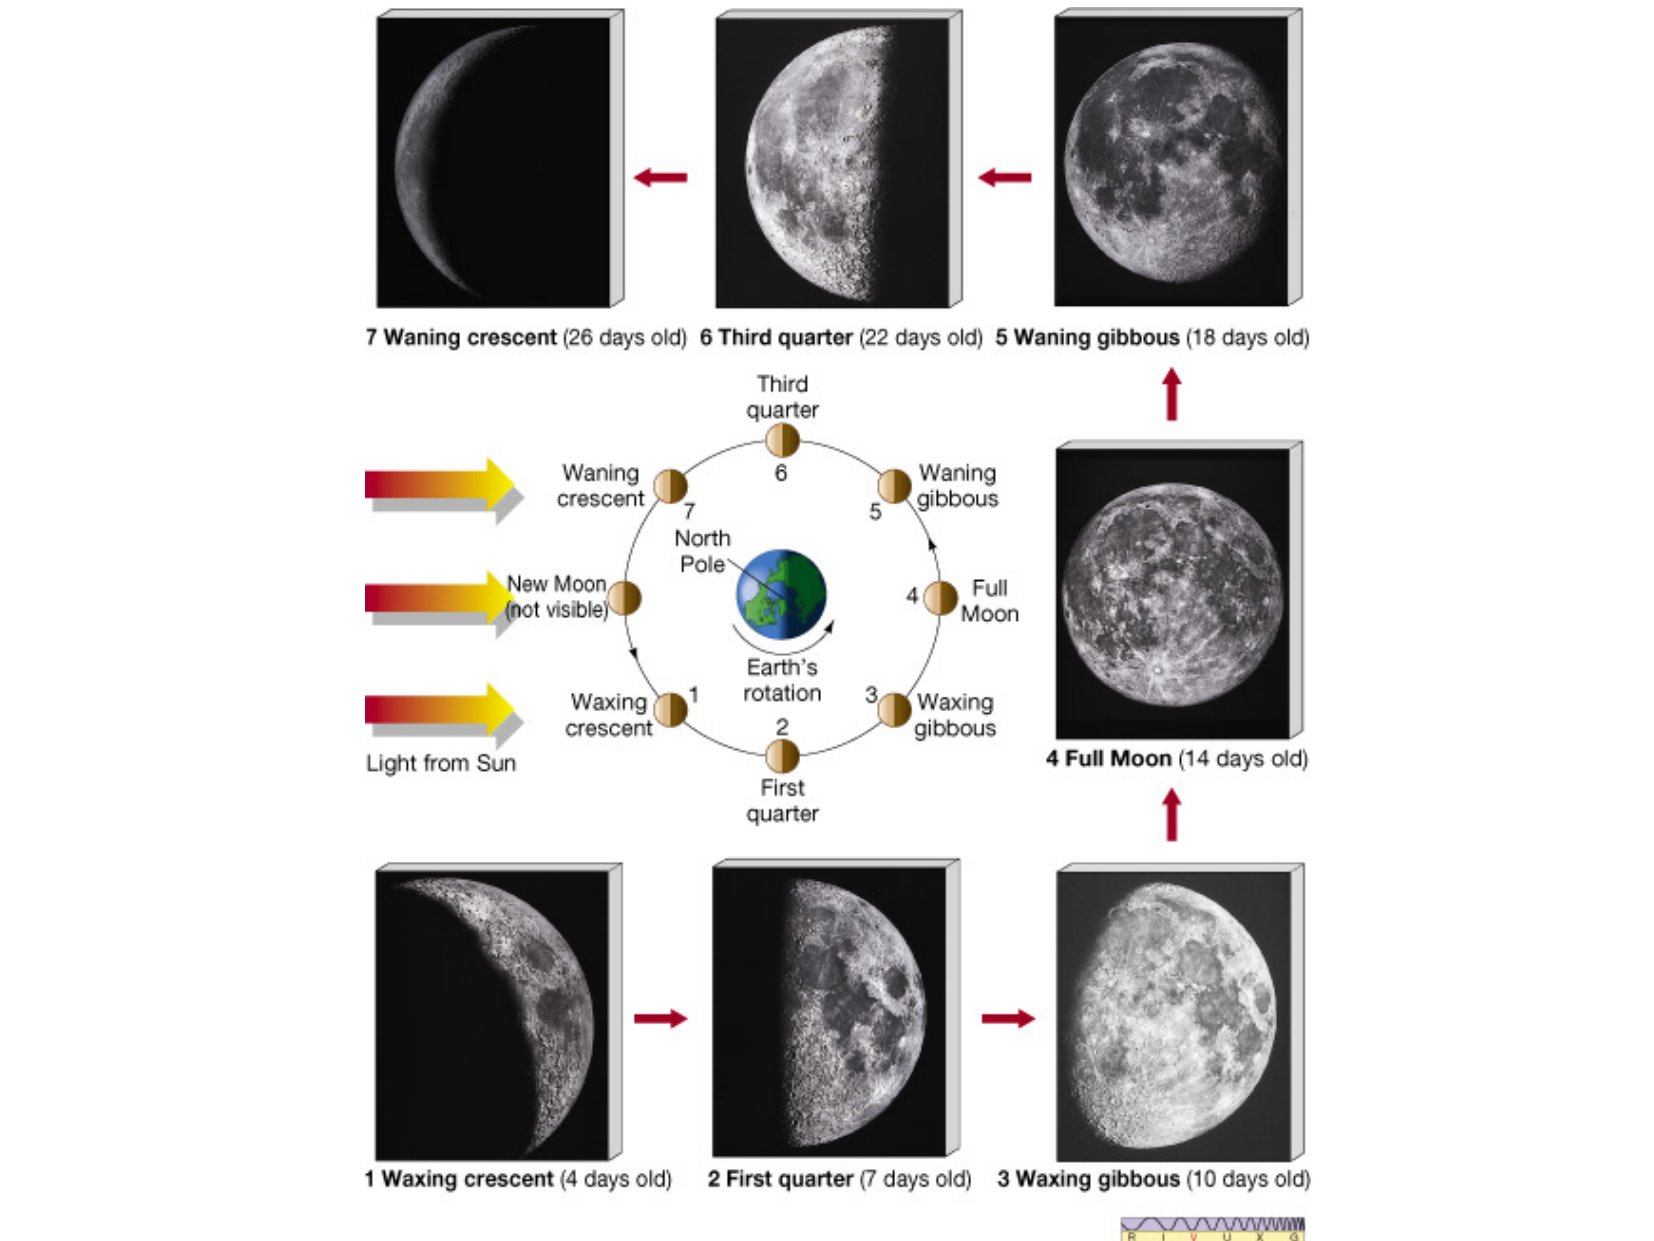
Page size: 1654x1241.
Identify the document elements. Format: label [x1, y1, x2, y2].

picture [365, 7, 1313, 1241]
